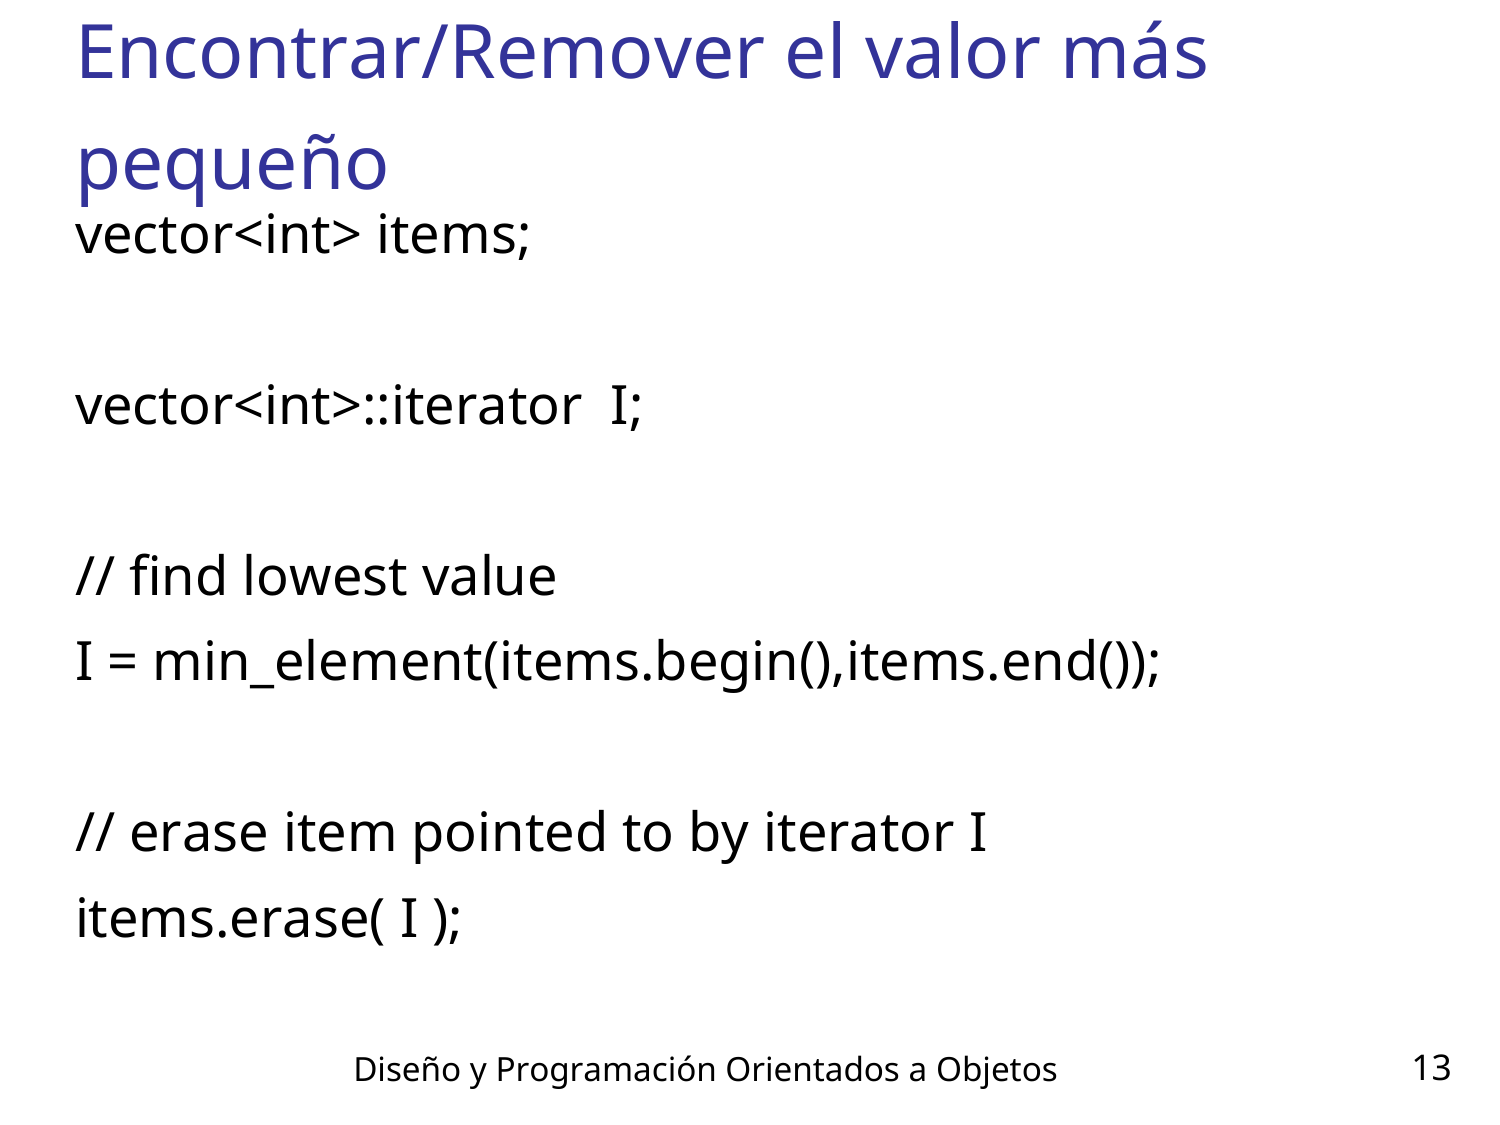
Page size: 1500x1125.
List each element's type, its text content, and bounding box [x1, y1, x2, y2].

list vector<int> items; vector<int>::iterator I; // find lowest value I = min_element(items.begin(),items.end()); // erase item pointed to by iterator I items.erase( I ); [75, 195, 1462, 1021]
title Encontrar/Remover el valor más pequeño [75, 19, 1466, 183]
